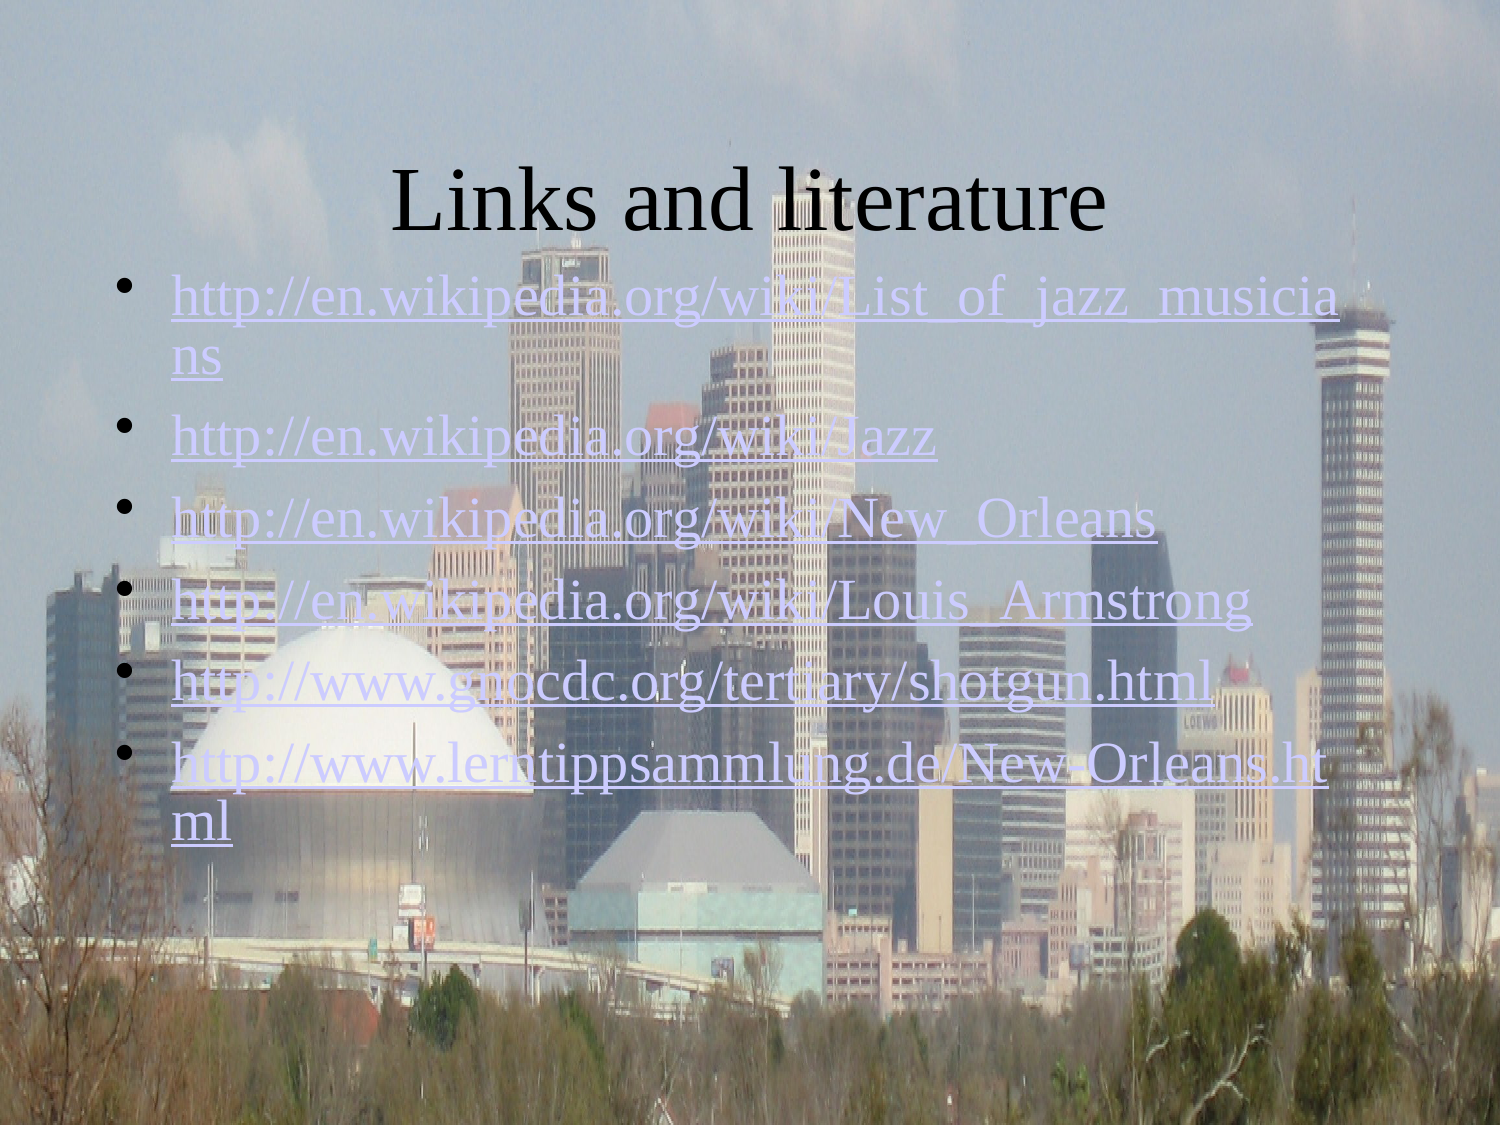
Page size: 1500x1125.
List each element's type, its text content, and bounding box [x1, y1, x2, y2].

title Links and literature [112, 99, 1388, 288]
list http://en.wikipedia.org/wiki/List_of_jazz_musicians http://en.wikipedia.org/wiki/Jazz http://en.wikipedia.org/wiki/New_Orleans http://en.wikipedia.org/wiki/Louis_Armstrong http://www.gnocdc.org/tertiary/shotgun.html http://www.lerntippsammlung.de/New-Orleans.html [99, 249, 1375, 925]
picture [0, 0, 1500, 1125]
